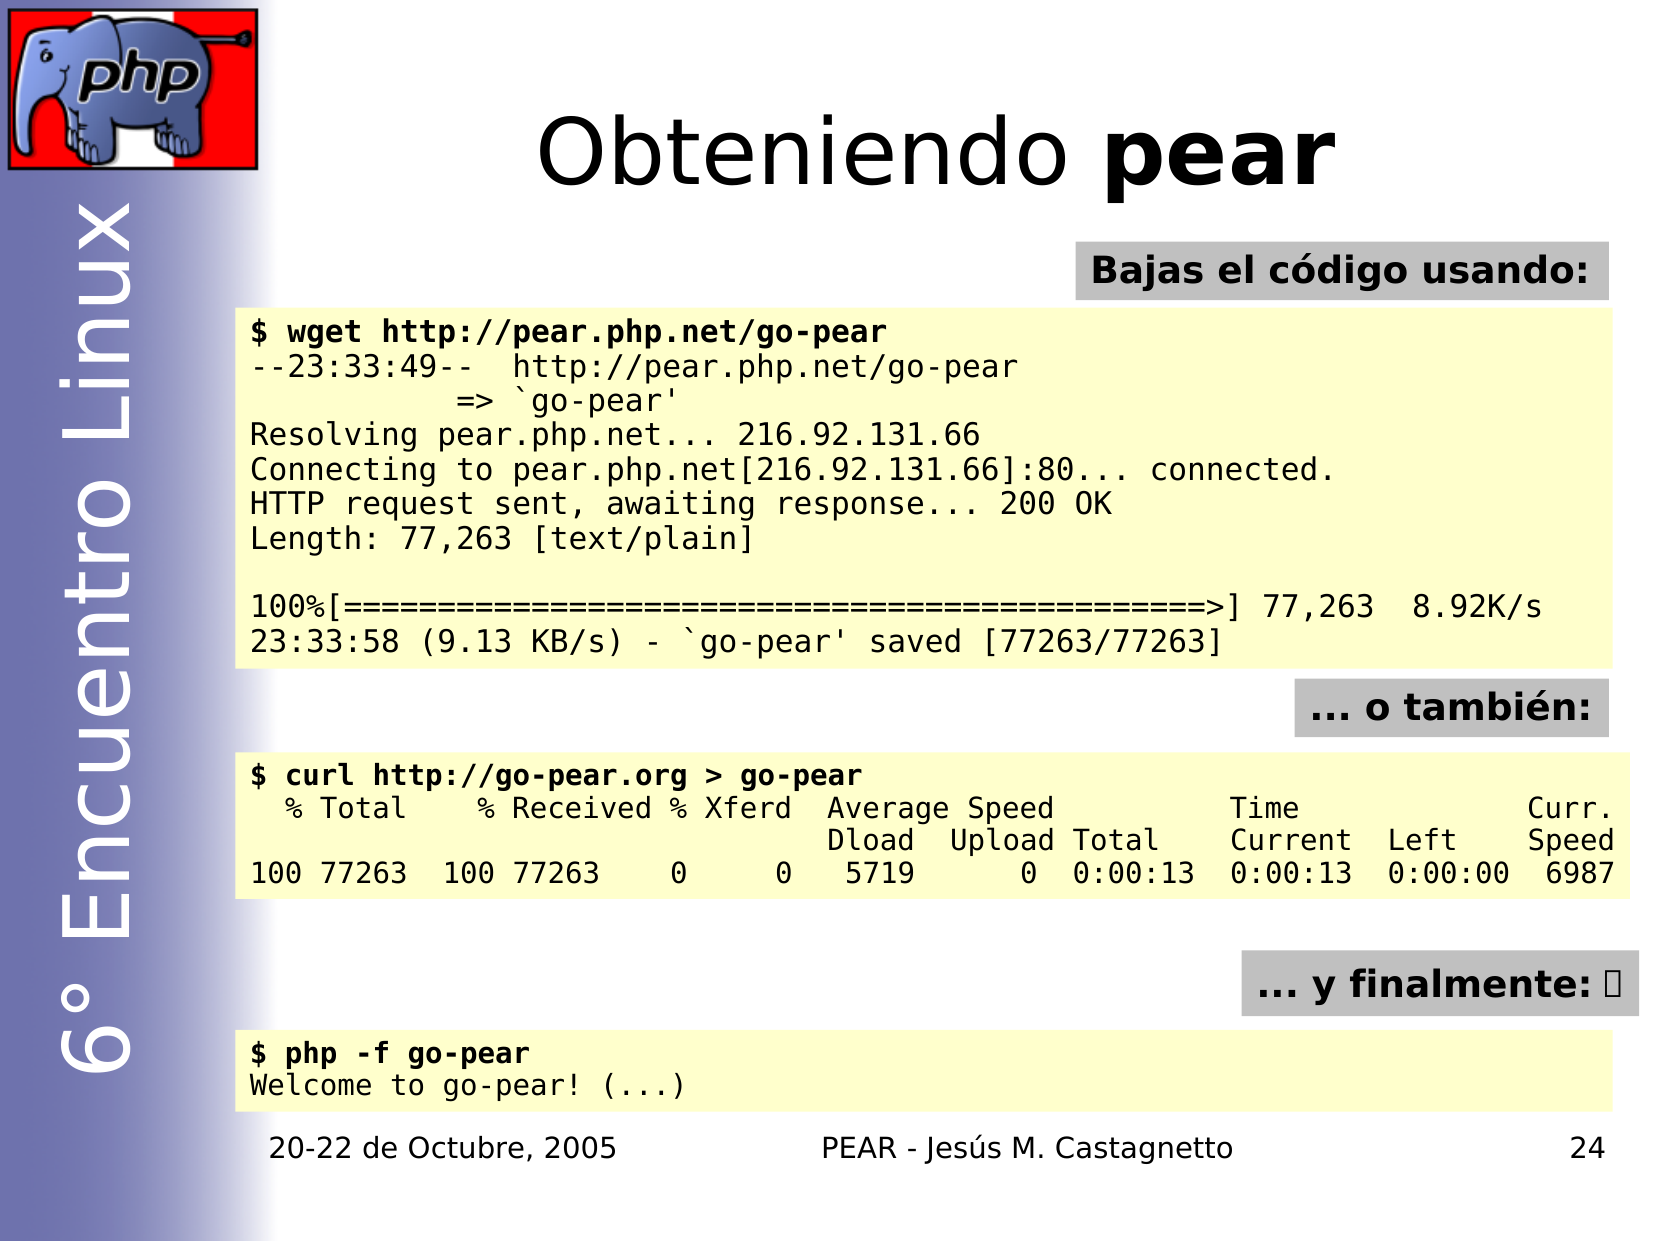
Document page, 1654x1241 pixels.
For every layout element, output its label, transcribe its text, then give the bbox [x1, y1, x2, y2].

text_box ... o también: [1294, 678, 1609, 738]
title Obteniendo pear [300, 49, 1571, 257]
text_box $ wget http://pear.php.net/go-pear --23:33:49-- http://pear.php.net/go-pear => `go-pear' Resolving pear.php.net... 216.92.131.66 Connecting to pear.php.net[216.92.131.66]:80... connected. HTTP request sent, awaiting response... 200 OK Length: 77,263 [text/plain] 100%[==============================================>] 77,263 8.92K/s 23:33:58 (9.13 KB/s) - `go-pear' saved [77263/77263] [235, 307, 1613, 669]
picture [0, 0, 1654, 1241]
text_box $ curl http://go-pear.org > go-pear % Total % Received % Xferd Average Speed Time Curr. Dload Upload Total Current Left Speed 100 77263 100 77263 0 0 5719 0 0:00:13 0:00:13 0:00:00 6987 [235, 752, 1630, 899]
text_box Bajas el código usando: [1075, 241, 1609, 301]
text_box ... y finalmente:￟ [1241, 950, 1627, 1012]
text_box $ php -f go-pear Welcome to go-pear! (...) [235, 1029, 1613, 1112]
